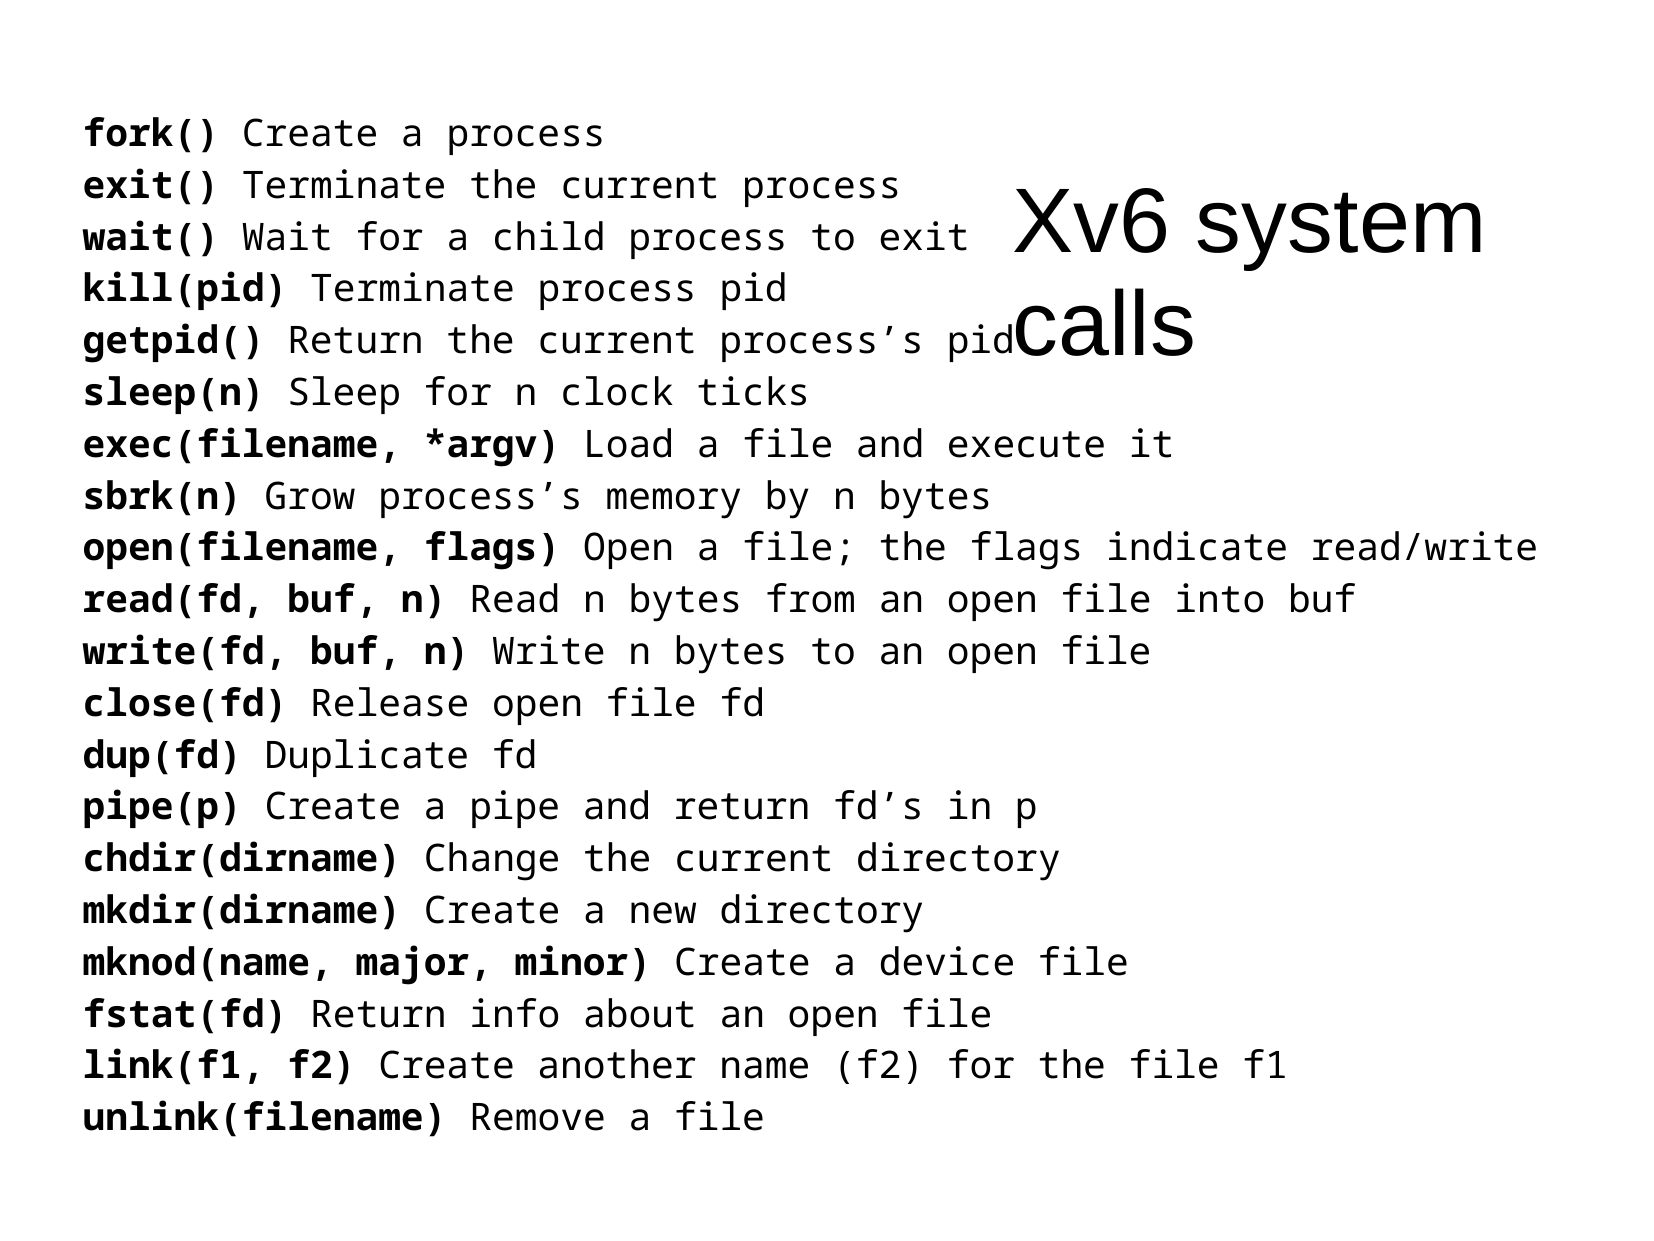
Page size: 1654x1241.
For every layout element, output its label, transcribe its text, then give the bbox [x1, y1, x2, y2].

list fork() Create a process exit() Terminate the current process wait() Wait for a child process to exit kill(pid) Terminate process pid getpid() Return the current process’s pid sleep(n) Sleep for n clock ticks exec(filename, *argv) Load a file and execute it sbrk(n) Grow process’s memory by n bytes open(filename, flags) Open a file; the flags indicate read/write read(fd, buf, n) Read n bytes from an open file into buf write(fd, buf, n) Write n bytes to an open file close(fd) Release open file fd dup(fd) Duplicate fd pipe(p) Create a pipe and return fd’s in p chdir(dirname) Change the current directory mkdir(dirname) Create a new directory mknod(name, major, minor) Create a device file fstat(fd) Return info about an open file link(f1, f2) Create another name (f2) for the file f1 unlink(filename) Remove a file [82, 37, 1571, 1163]
